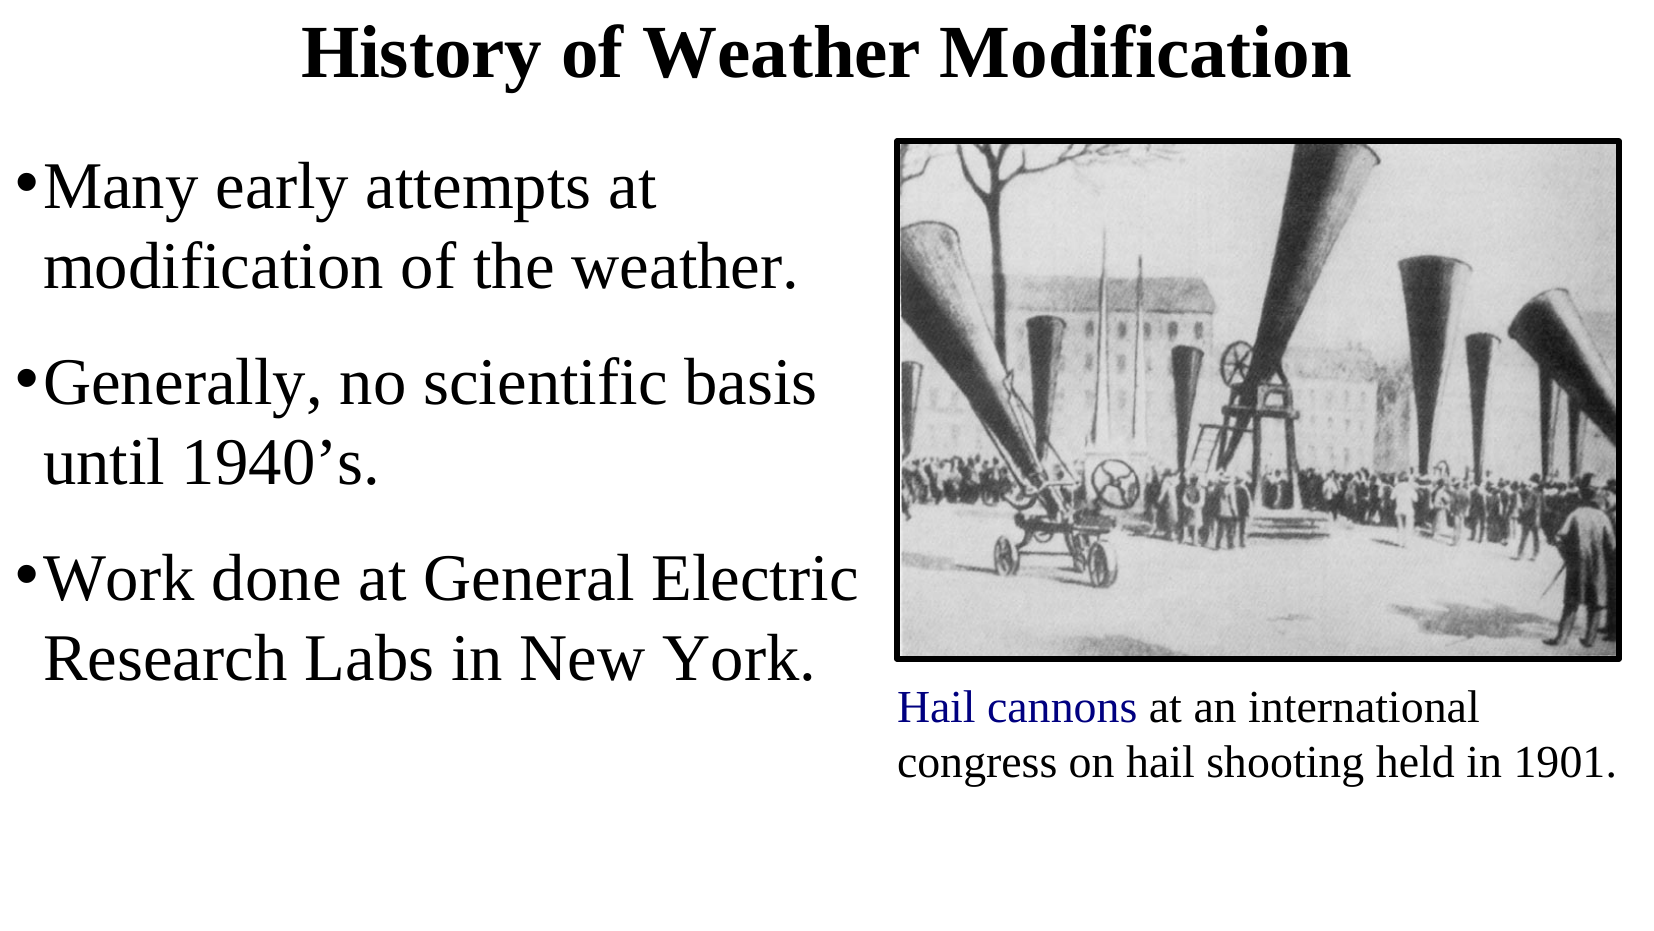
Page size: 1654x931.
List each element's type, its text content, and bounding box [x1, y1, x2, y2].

text_box Hail cannons at an international congress on hail shooting held in 1901. [882, 669, 1633, 850]
picture [900, 144, 1616, 656]
title History of Weather Modification [0, 0, 1654, 106]
list Many early attempts at modification of the weather. Generally, no scientific basis until 1940’s. Work done at General Electric Research Labs in New York. [0, 134, 901, 737]
